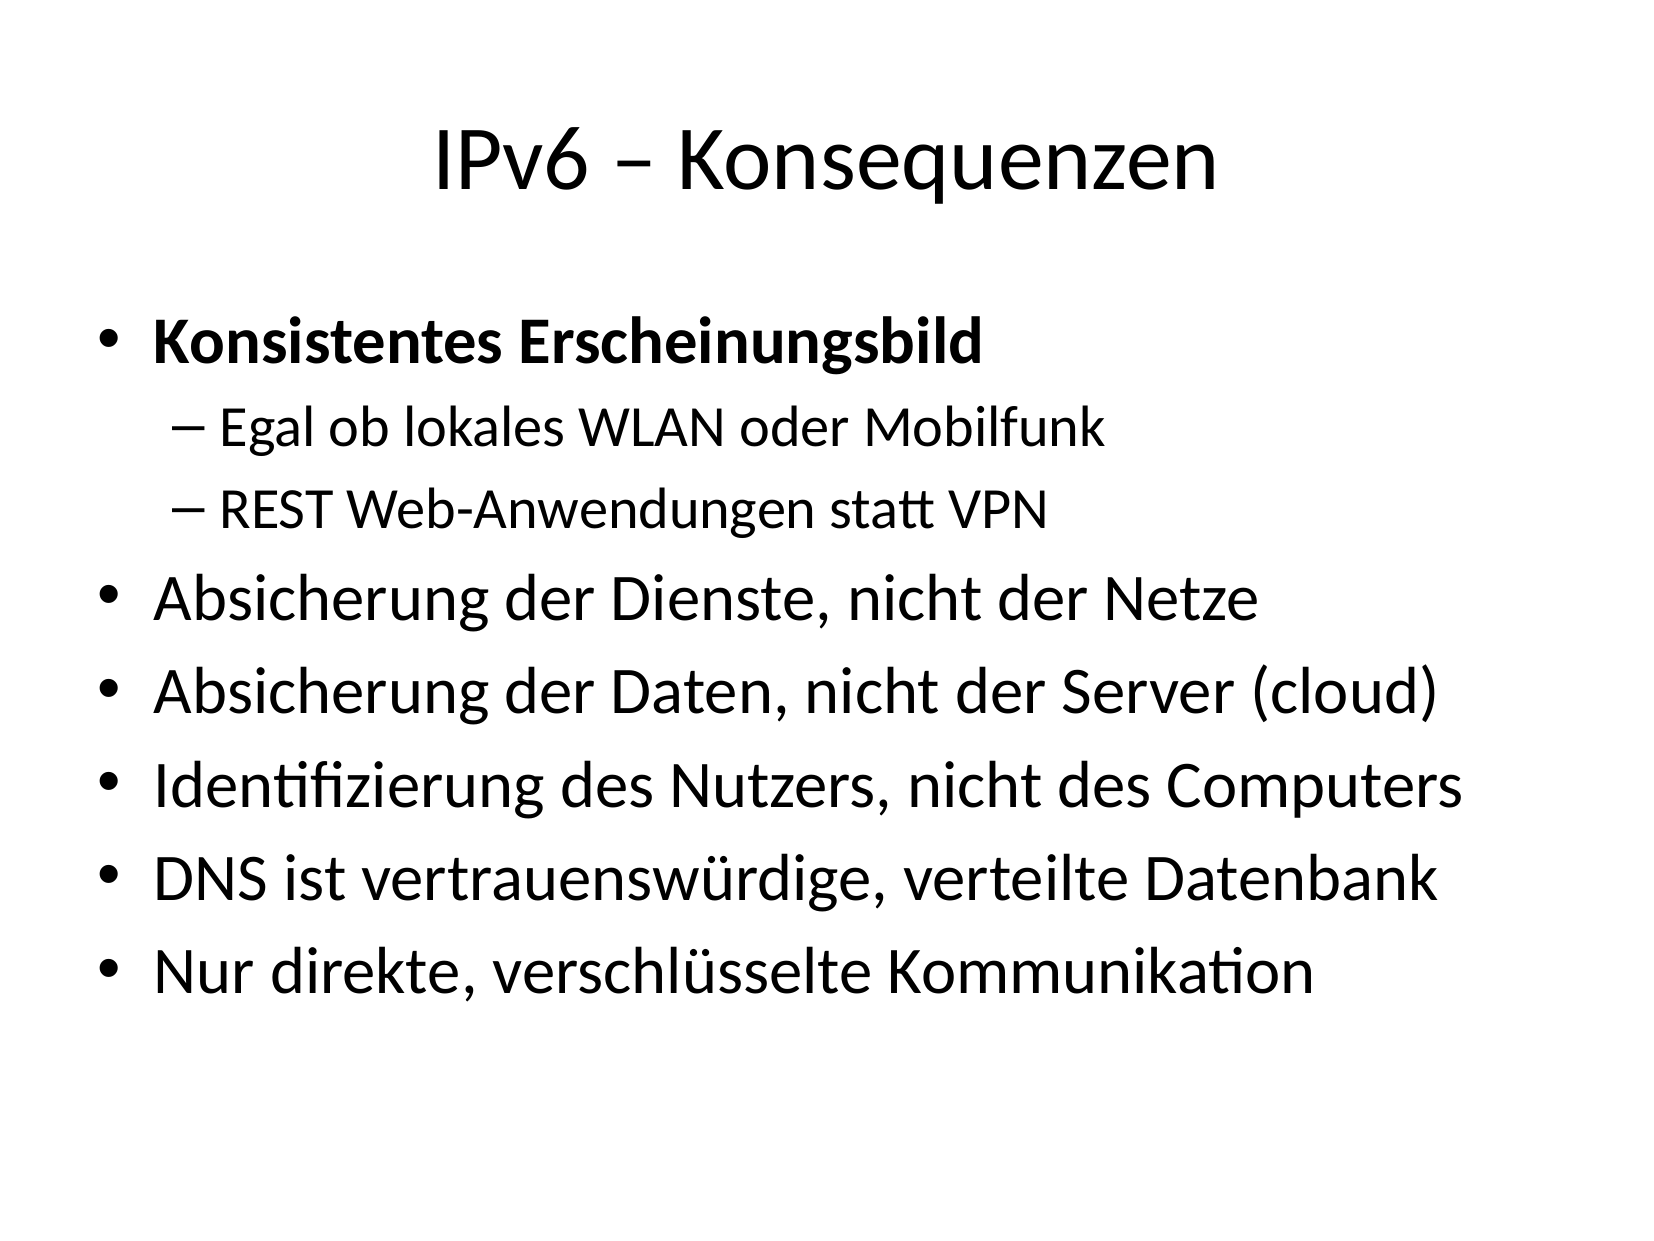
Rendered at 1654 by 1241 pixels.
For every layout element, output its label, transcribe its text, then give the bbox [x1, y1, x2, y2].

title IPv6 – Konsequenzen [82, 49, 1571, 257]
list Konsistentes Erscheinungsbild Egal ob lokales WLAN oder Mobilfunk REST Web-Anwendungen statt VPN Absicherung der Dienste, nicht der Netze Absicherung der Daten, nicht der Server (cloud) Identifizierung des Nutzers, nicht des Computers DNS ist vertrauenswürdige, verteilte Datenbank Nur direkte, verschlüsselte Kommunikation [82, 289, 1571, 1108]
